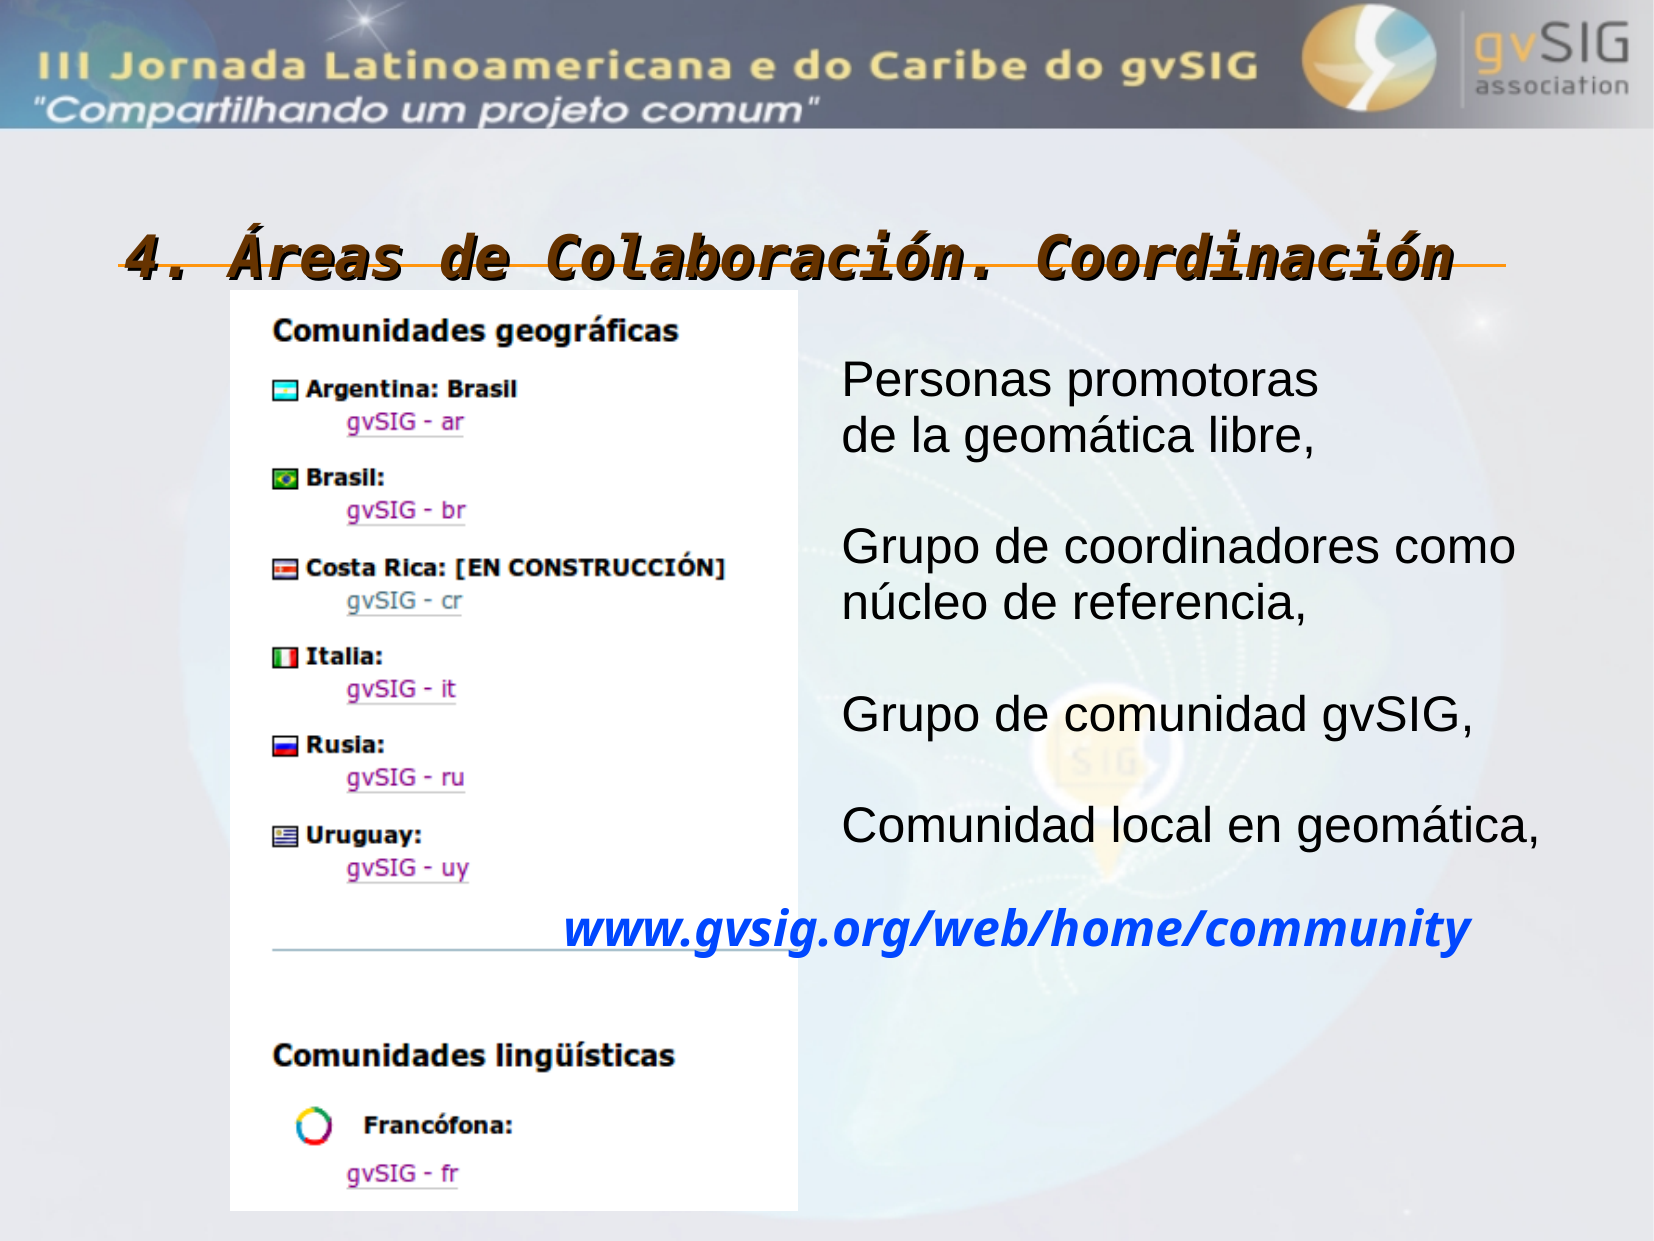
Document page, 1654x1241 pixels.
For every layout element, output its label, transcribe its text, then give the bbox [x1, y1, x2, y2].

text_box Personas promotoras de la geomática libre, Grupo de coordinadores como núcleo de referencia, Grupo de comunidad gvSIG, Comunidad local en geomática, [826, 344, 1654, 861]
text_box www.gvsig.org/web/home/community [549, 885, 1654, 1093]
text_box 4. Áreas de Colaboración. Coordinación [109, 182, 1536, 266]
picture [0, 0, 1654, 1241]
